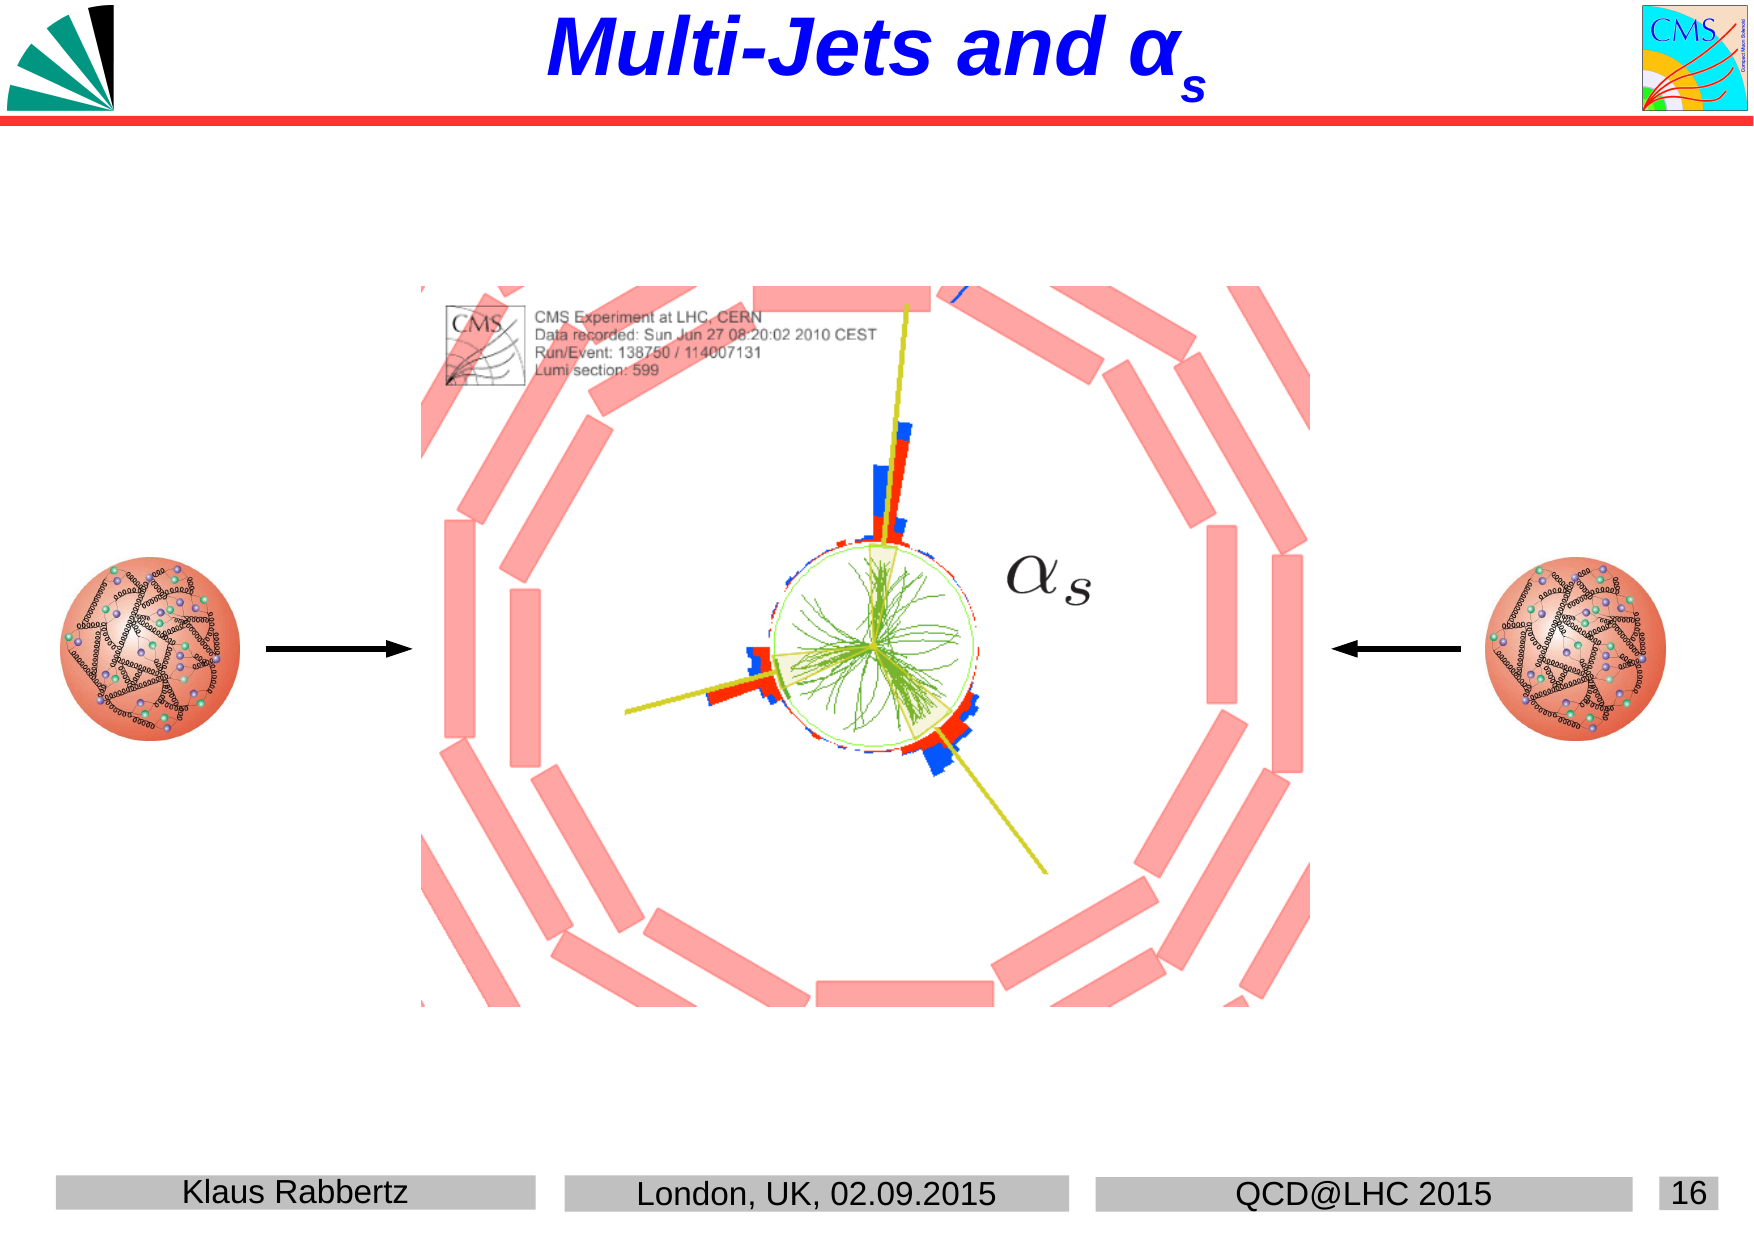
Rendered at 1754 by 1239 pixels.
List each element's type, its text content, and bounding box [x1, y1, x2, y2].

picture [421, 286, 1310, 1007]
picture [1642, 5, 1748, 111]
picture [1485, 557, 1666, 741]
title Multi-Jets and αs [153, 0, 1600, 113]
picture [60, 557, 240, 741]
picture [7, 5, 114, 112]
